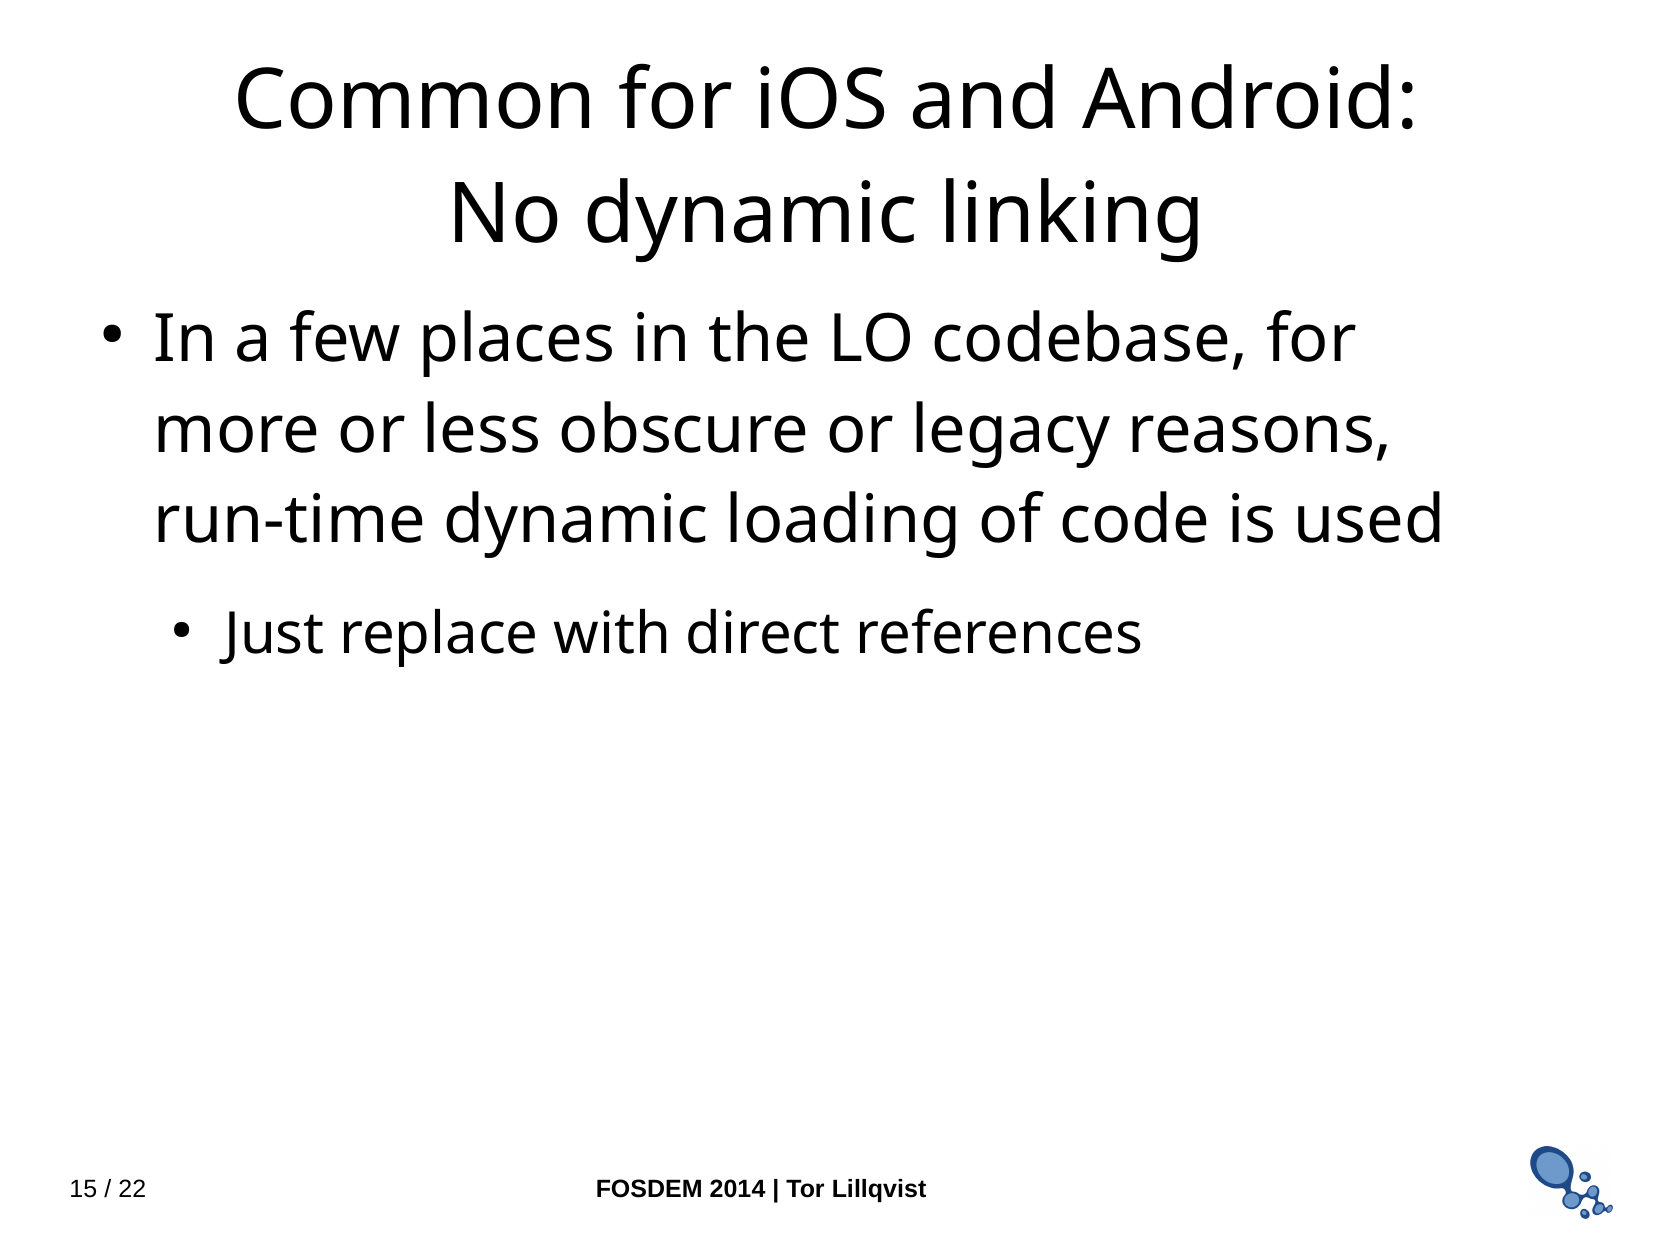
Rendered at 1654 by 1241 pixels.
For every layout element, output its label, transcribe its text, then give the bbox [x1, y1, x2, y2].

picture [1530, 1146, 1613, 1219]
title Common for iOS and Android: No dynamic linking [82, 49, 1571, 257]
list In a few places in the LO codebase, for more or less obscure or legacy reasons, run-time dynamic loading of code is used Just replace with direct references [82, 290, 1538, 1141]
